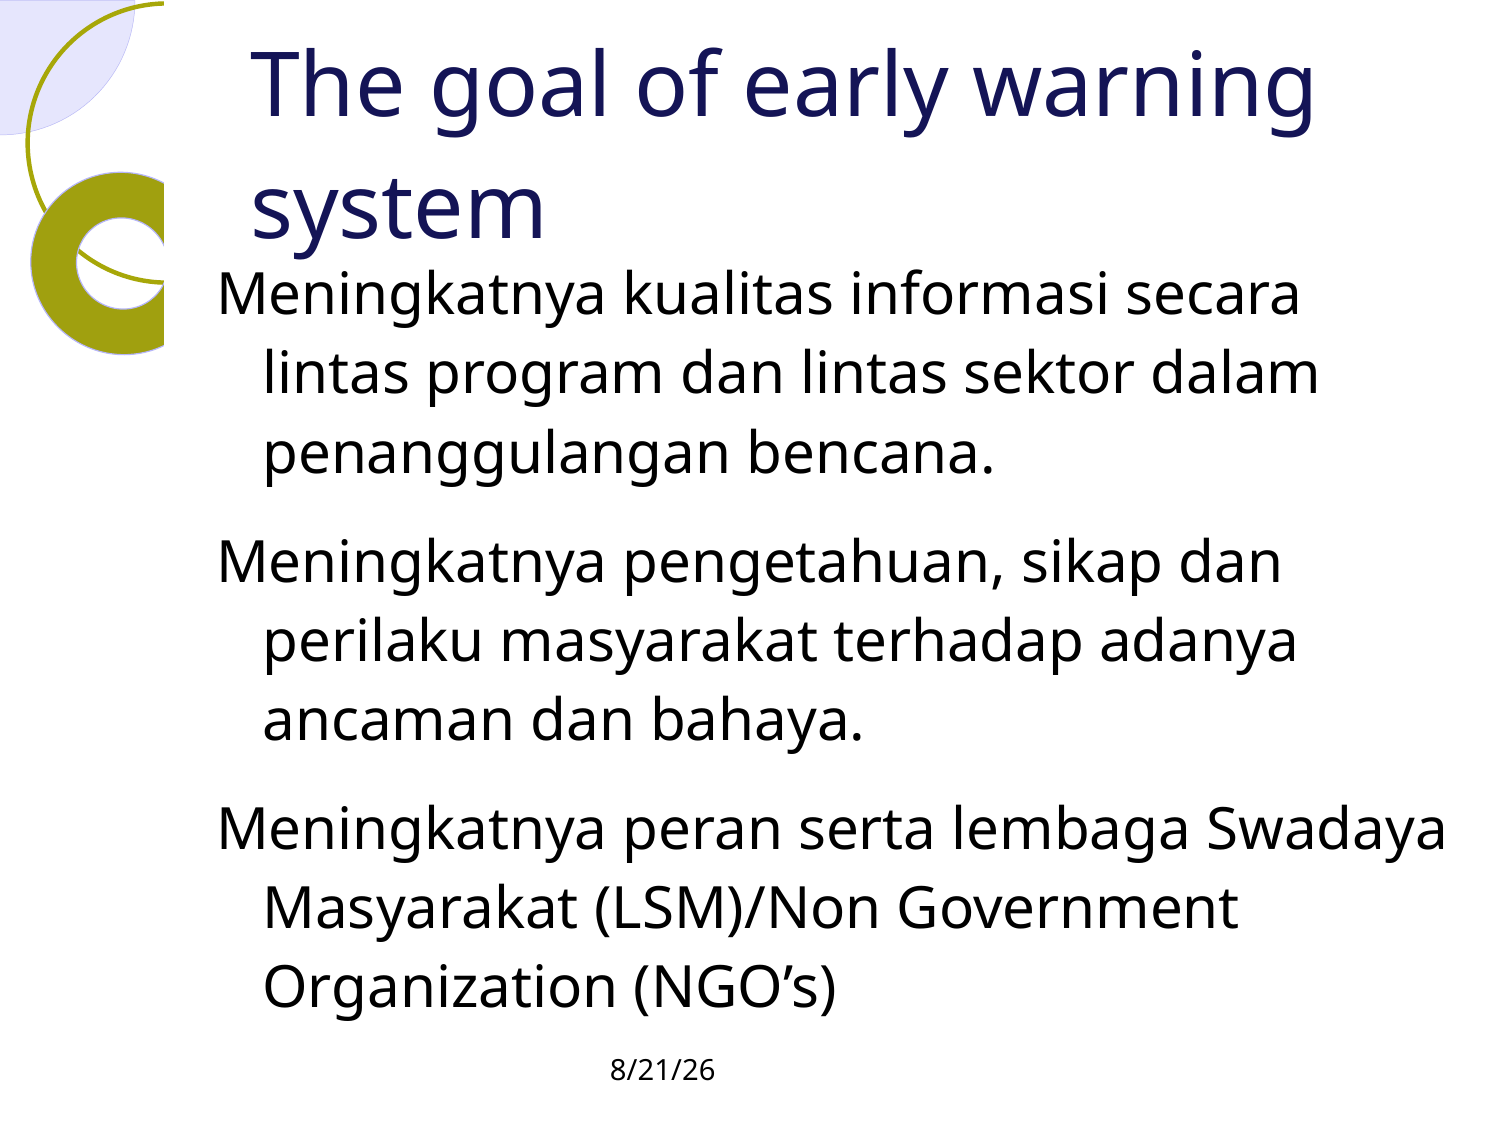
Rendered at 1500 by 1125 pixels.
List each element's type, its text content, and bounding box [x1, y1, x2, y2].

list Meningkatnya kualitas informasi secara lintas program dan lintas sektor dalam penanggulangan bencana. Meningkatnya pengetahuan, sikap dan perilaku masyarakat terhadap adanya ancaman dan bahaya. Meningkatnya peran serta lembaga Swadaya Masyarakat (LSM)/Non Government Organization (NGO’s) [187, 237, 1466, 1003]
title The goal of early warning system [235, 23, 1466, 237]
